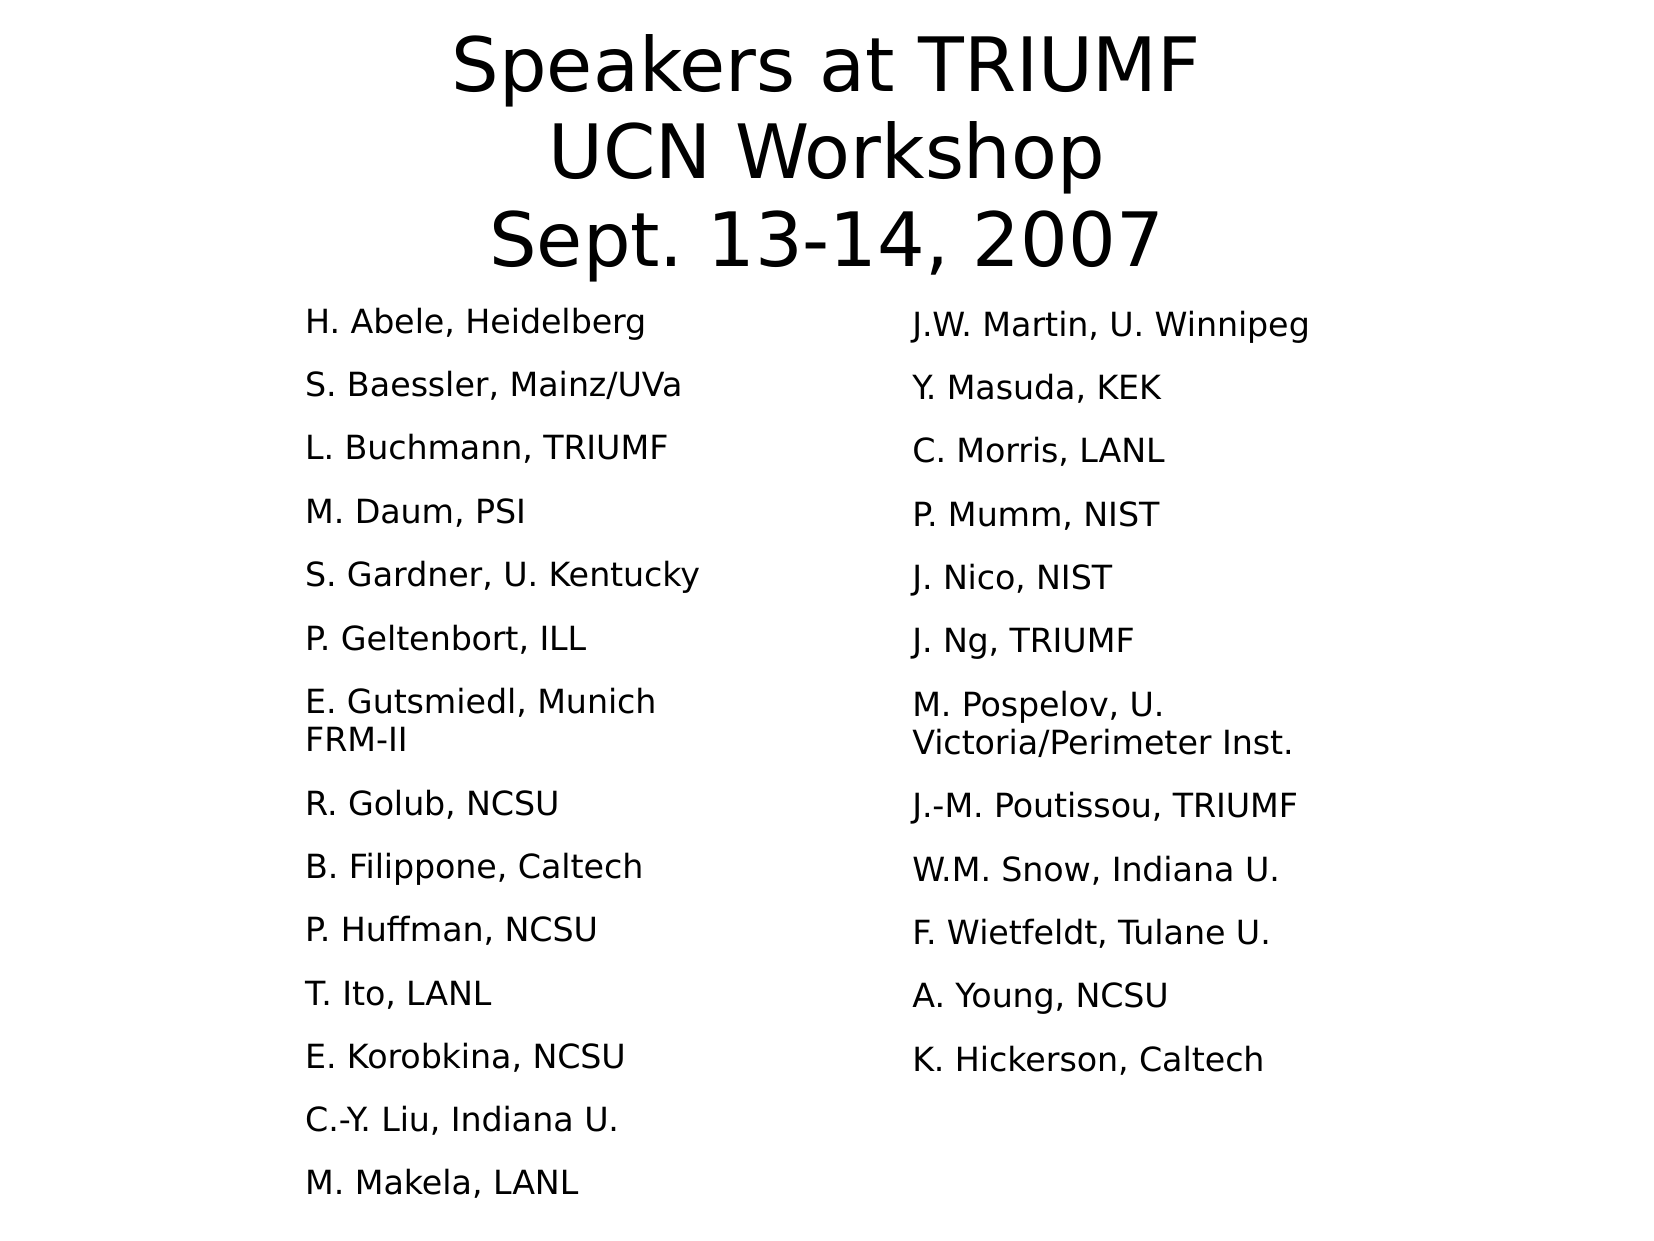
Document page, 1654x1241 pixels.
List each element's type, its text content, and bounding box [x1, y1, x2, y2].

title Speakers at TRIUMF UCN Workshop Sept. 13-14, 2007 [82, 22, 1571, 284]
text_box J.W. Martin, U. Winnipeg Y. Masuda, KEK C. Morris, LANL P. Mumm, NIST J. Nico, NIST J. Ng, TRIUMF M. Pospelov, U. Victoria/Perimeter Inst. J.-M. Poutissou, TRIUMF W.M. Snow, Indiana U. F. Wietfeldt, Tulane U. A. Young, NCSU K. Hickerson, Caltech [897, 298, 1340, 1087]
text_box H. Abele, Heidelberg S. Baessler, Mainz/UVa L. Buchmann, TRIUMF M. Daum, PSI S. Gardner, U. Kentucky P. Geltenbort, ILL E. Gutsmiedl, Munich FRM-II R. Golub, NCSU B. Filippone, Caltech P. Huffman, NCSU T. Ito, LANL E. Korobkina, NCSU C.-Y. Liu, Indiana U. M. Makela, LANL [290, 295, 733, 1211]
